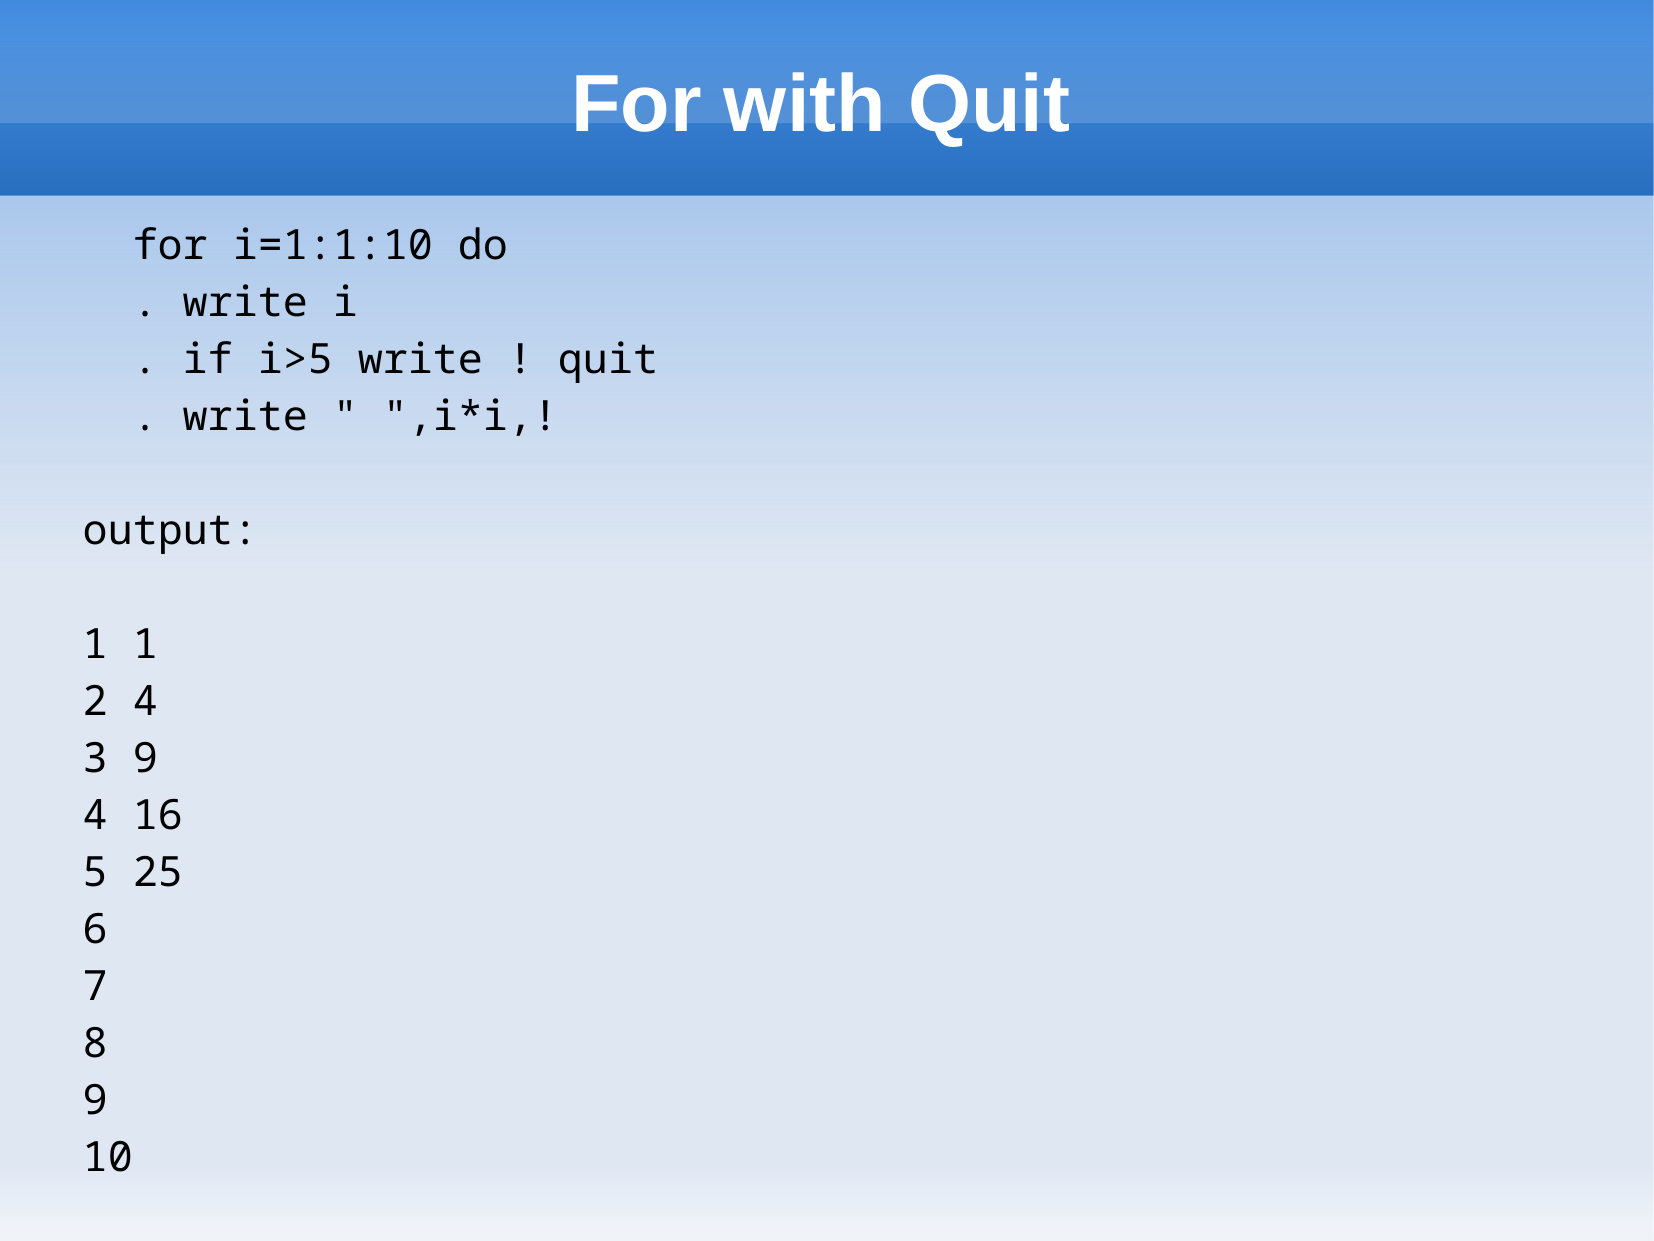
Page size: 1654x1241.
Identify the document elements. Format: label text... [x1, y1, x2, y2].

picture [0, 0, 1654, 1241]
subtitle for i=1:1:10 do . write i . if i>5 write ! quit . write " ",i*i,! output: 1 1 2 4 3 9 4 16 5 25 6 7 8 9 10 [82, 286, 1571, 1113]
title For with Quit [76, 0, 1565, 208]
